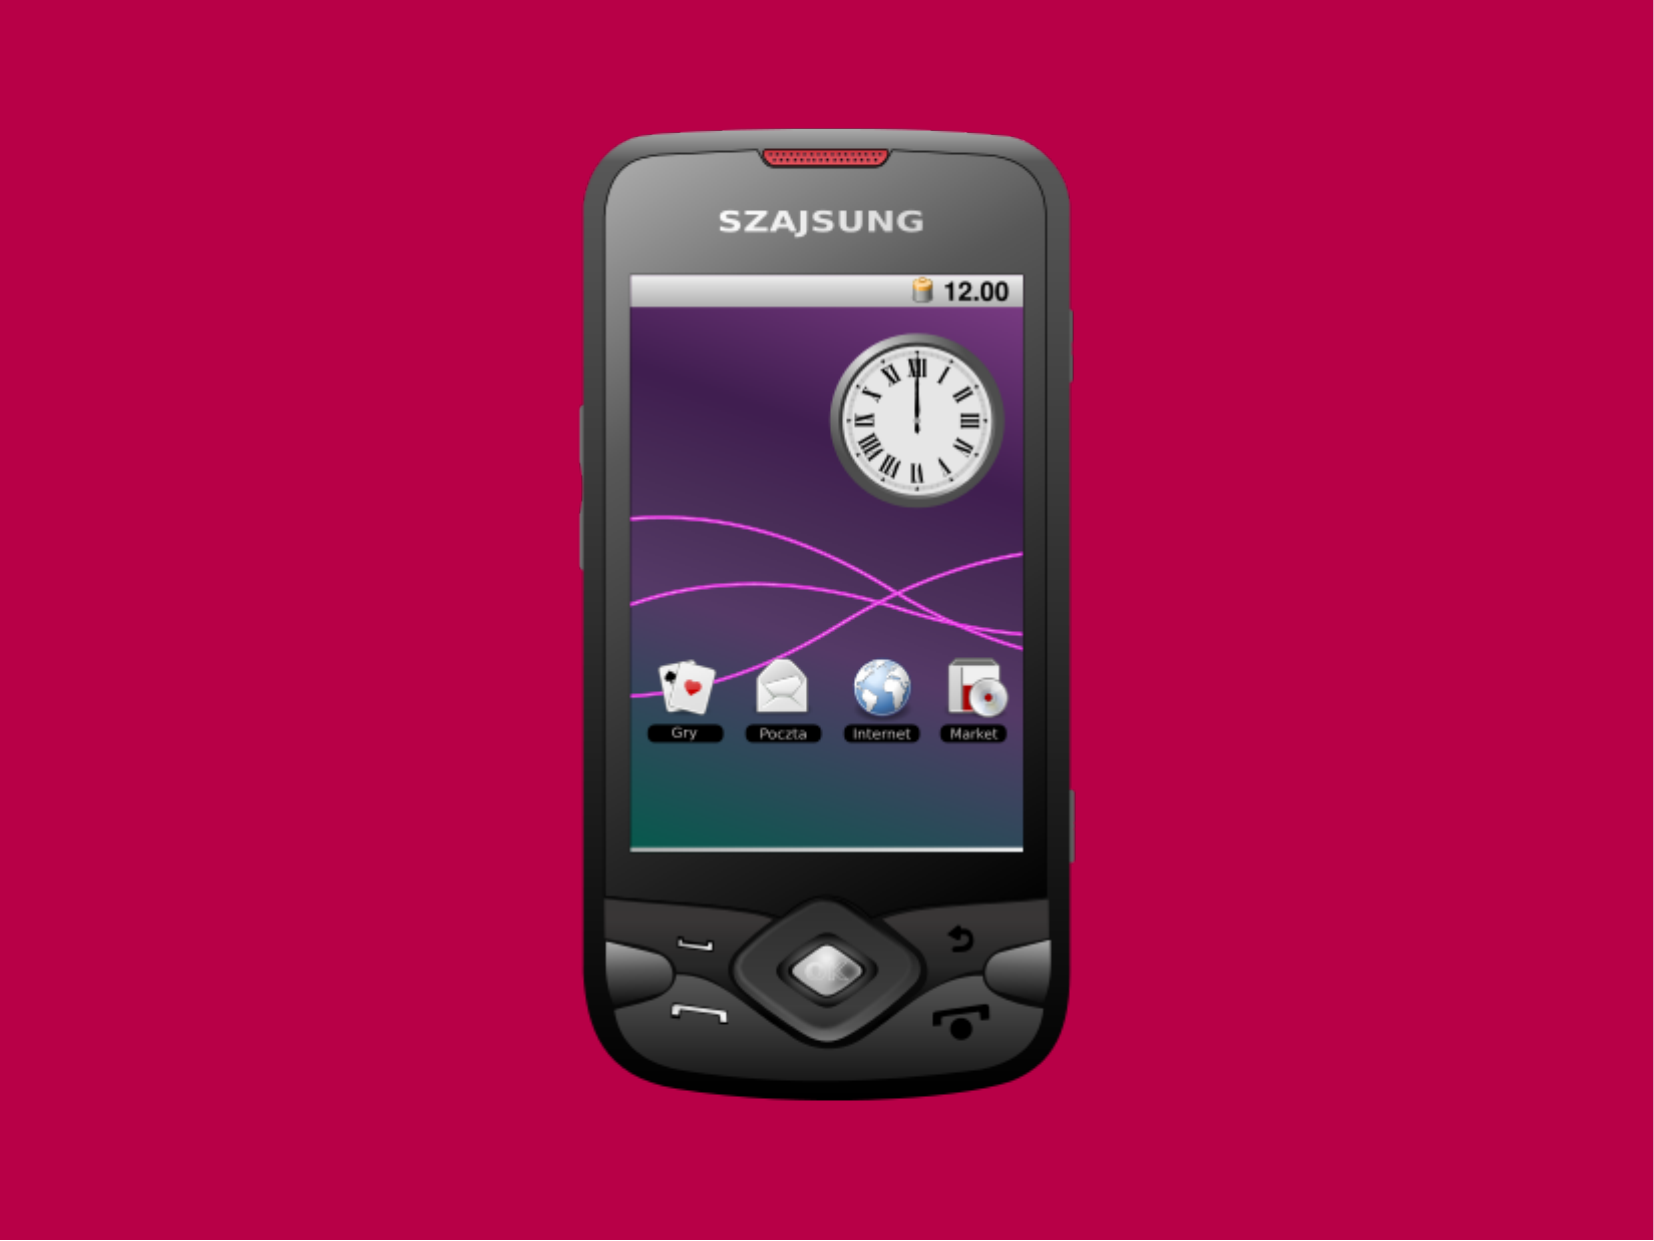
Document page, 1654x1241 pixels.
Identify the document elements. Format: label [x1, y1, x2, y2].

picture [472, 119, 1182, 1121]
